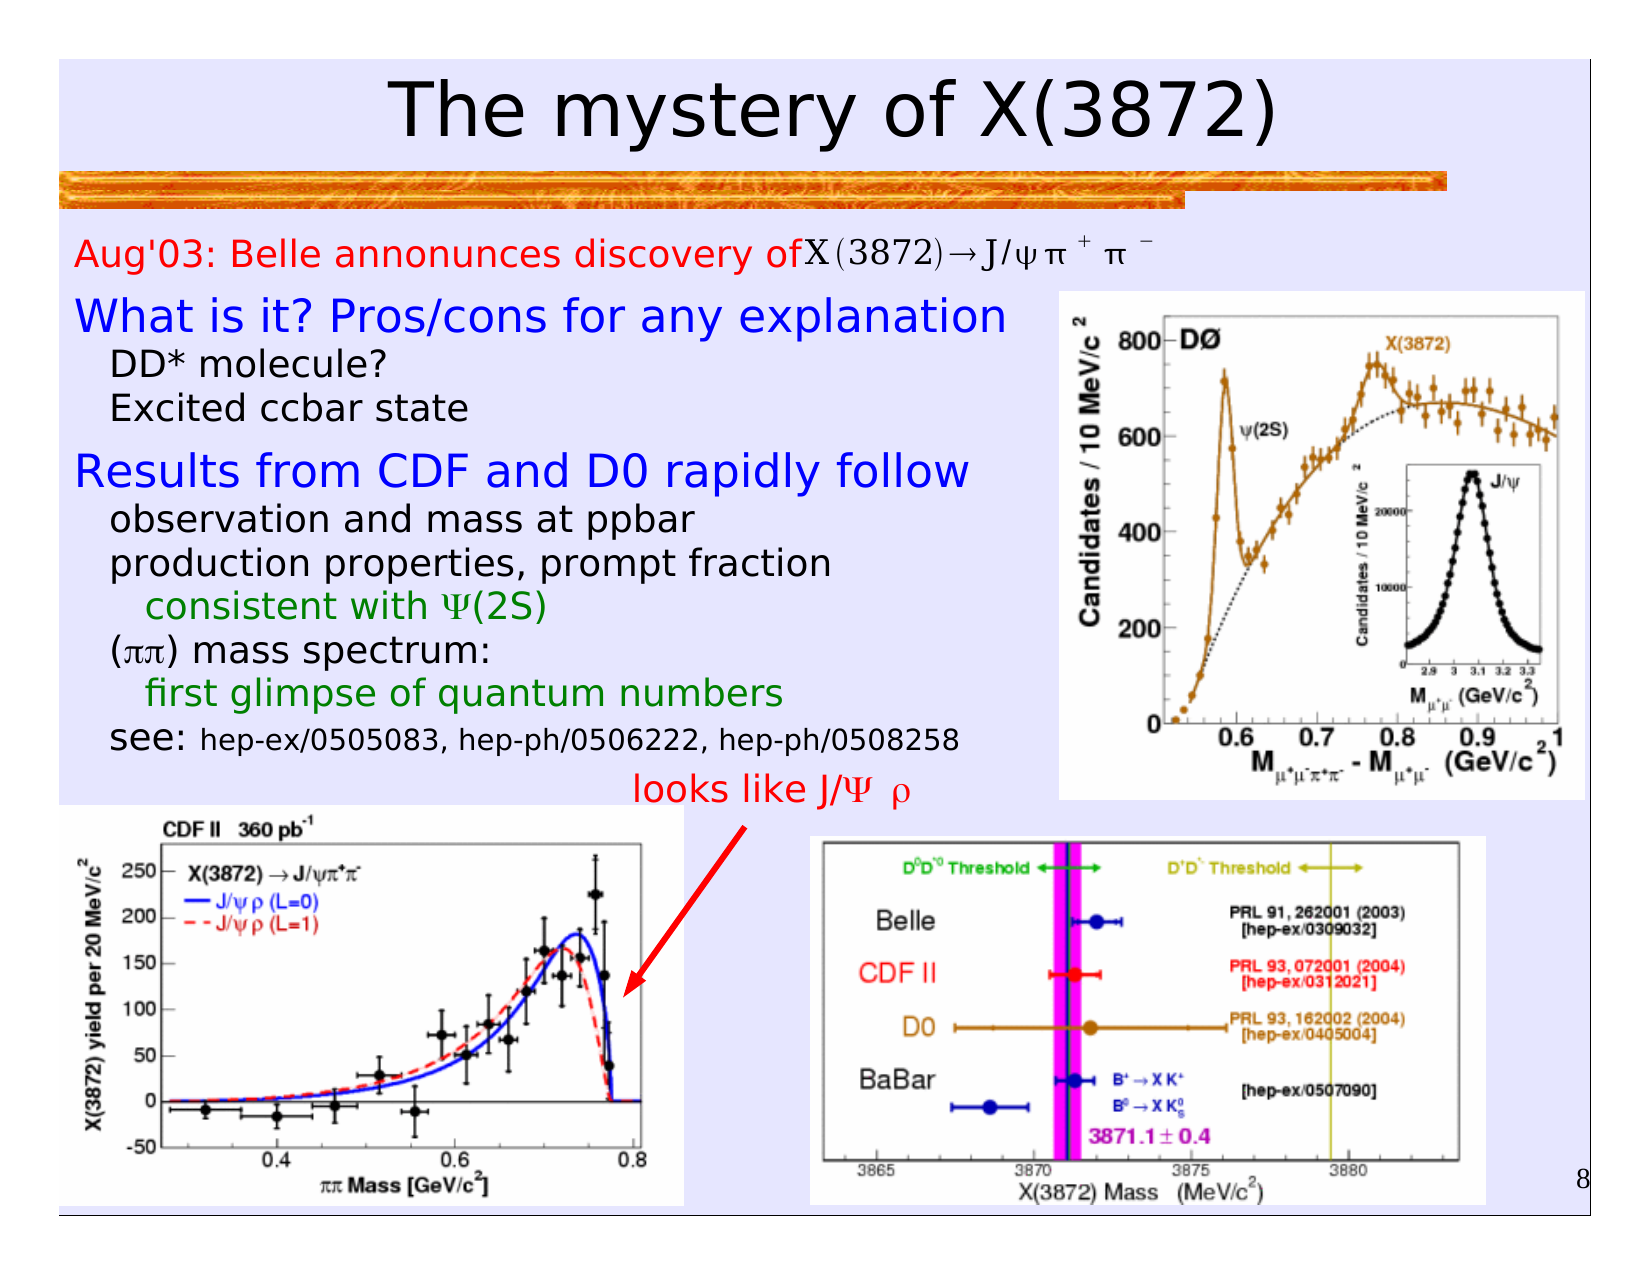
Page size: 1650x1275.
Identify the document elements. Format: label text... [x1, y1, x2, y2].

chart [796, 228, 1172, 275]
text_box The mystery of X(3872) [373, 59, 1277, 162]
text_box What is it? Pros/cons for any explanation DD* molecule? Excited ccbar state [59, 282, 1007, 437]
picture [810, 836, 1486, 1205]
picture [59, 171, 1447, 209]
text_box Aug'03: Belle annonunces discovery of [59, 225, 814, 282]
picture [1059, 291, 1585, 800]
picture [59, 805, 684, 1206]
text_box Results from CDF and D0 rapidly follow observation and mass at ppbar production properties, prompt fraction consistent with Y(2S) () mass spectrum: first glimpse of quantum numbers see: hep-ex/0505083, hep-ph/0506222, hep-ph/0508258 [59, 437, 1015, 778]
text_box looks like J/Y r [613, 757, 916, 828]
